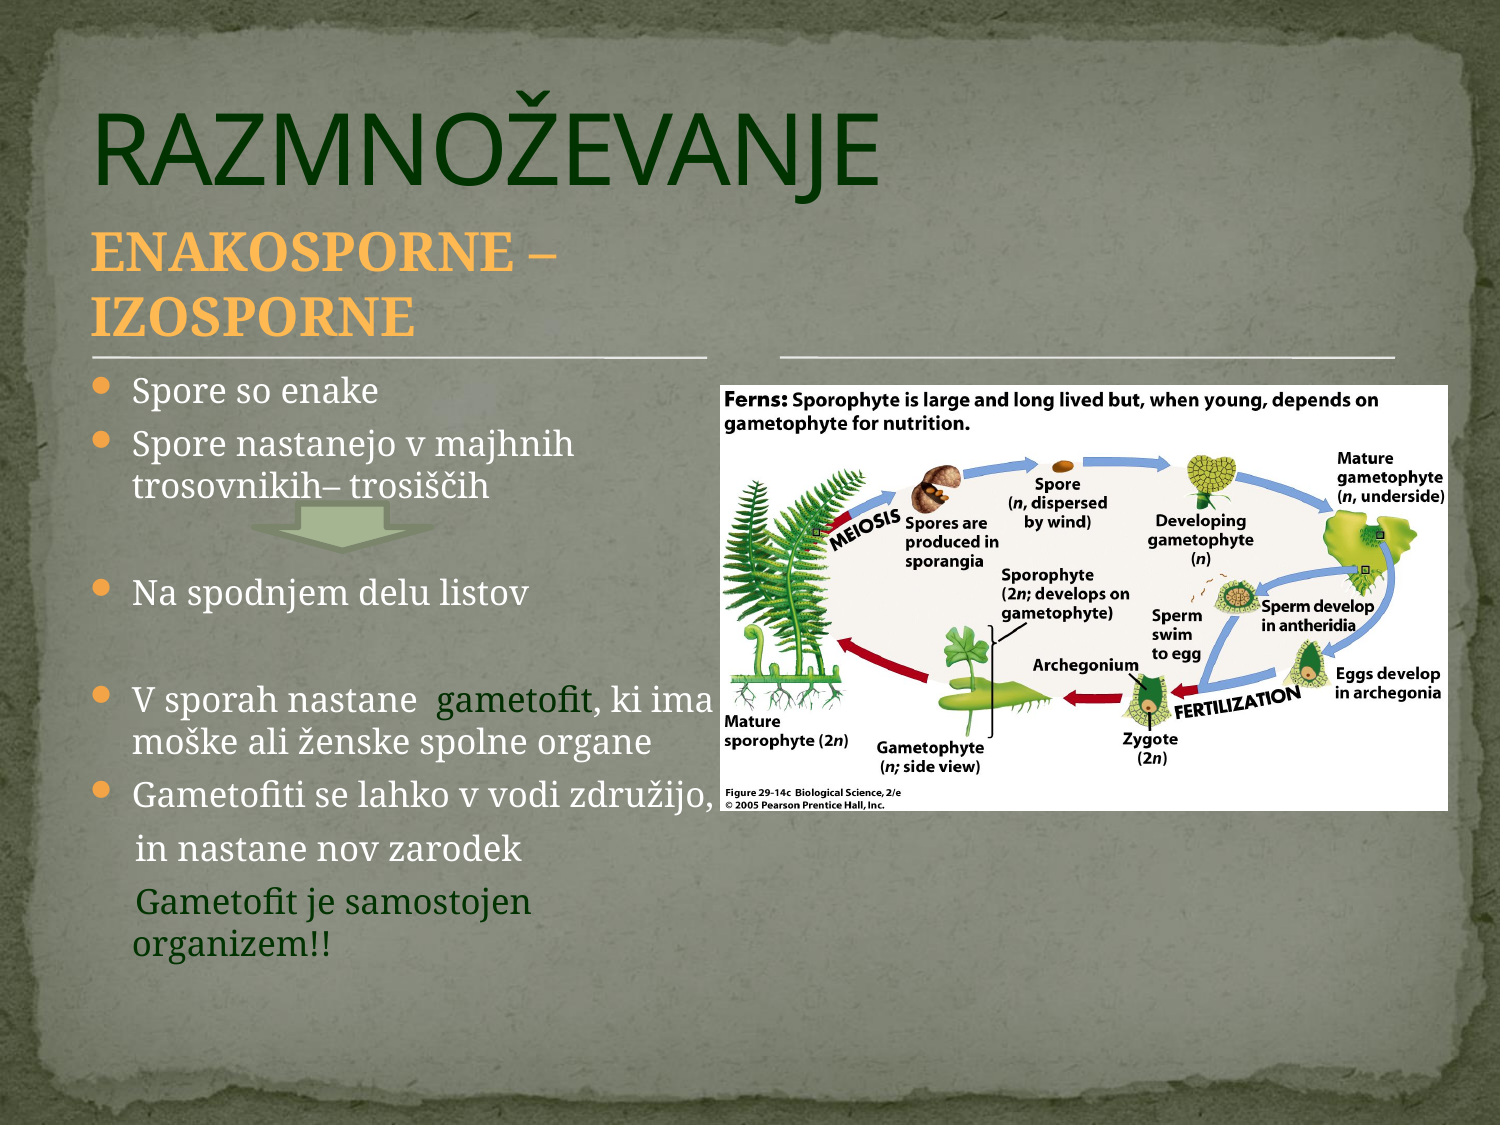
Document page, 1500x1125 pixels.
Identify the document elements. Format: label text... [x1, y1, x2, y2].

picture [0, 0, 1500, 1125]
text_box [253, 503, 431, 551]
title RAZMNOŽEVANJE [75, 25, 1425, 213]
list Spore so enake Spore nastanejo v majhnih trosovnikih– trosiščih Na spodnjem delu listov V sporah nastane gametofit, ki ima moške ali ženske spolne organe Gametofiti se lahko v vodi združijo, in nastane nov zarodek Gametofit je samostojen organizem!! [75, 361, 738, 1004]
list ENAKOSPORNE – IZOSPORNE [75, 219, 738, 355]
